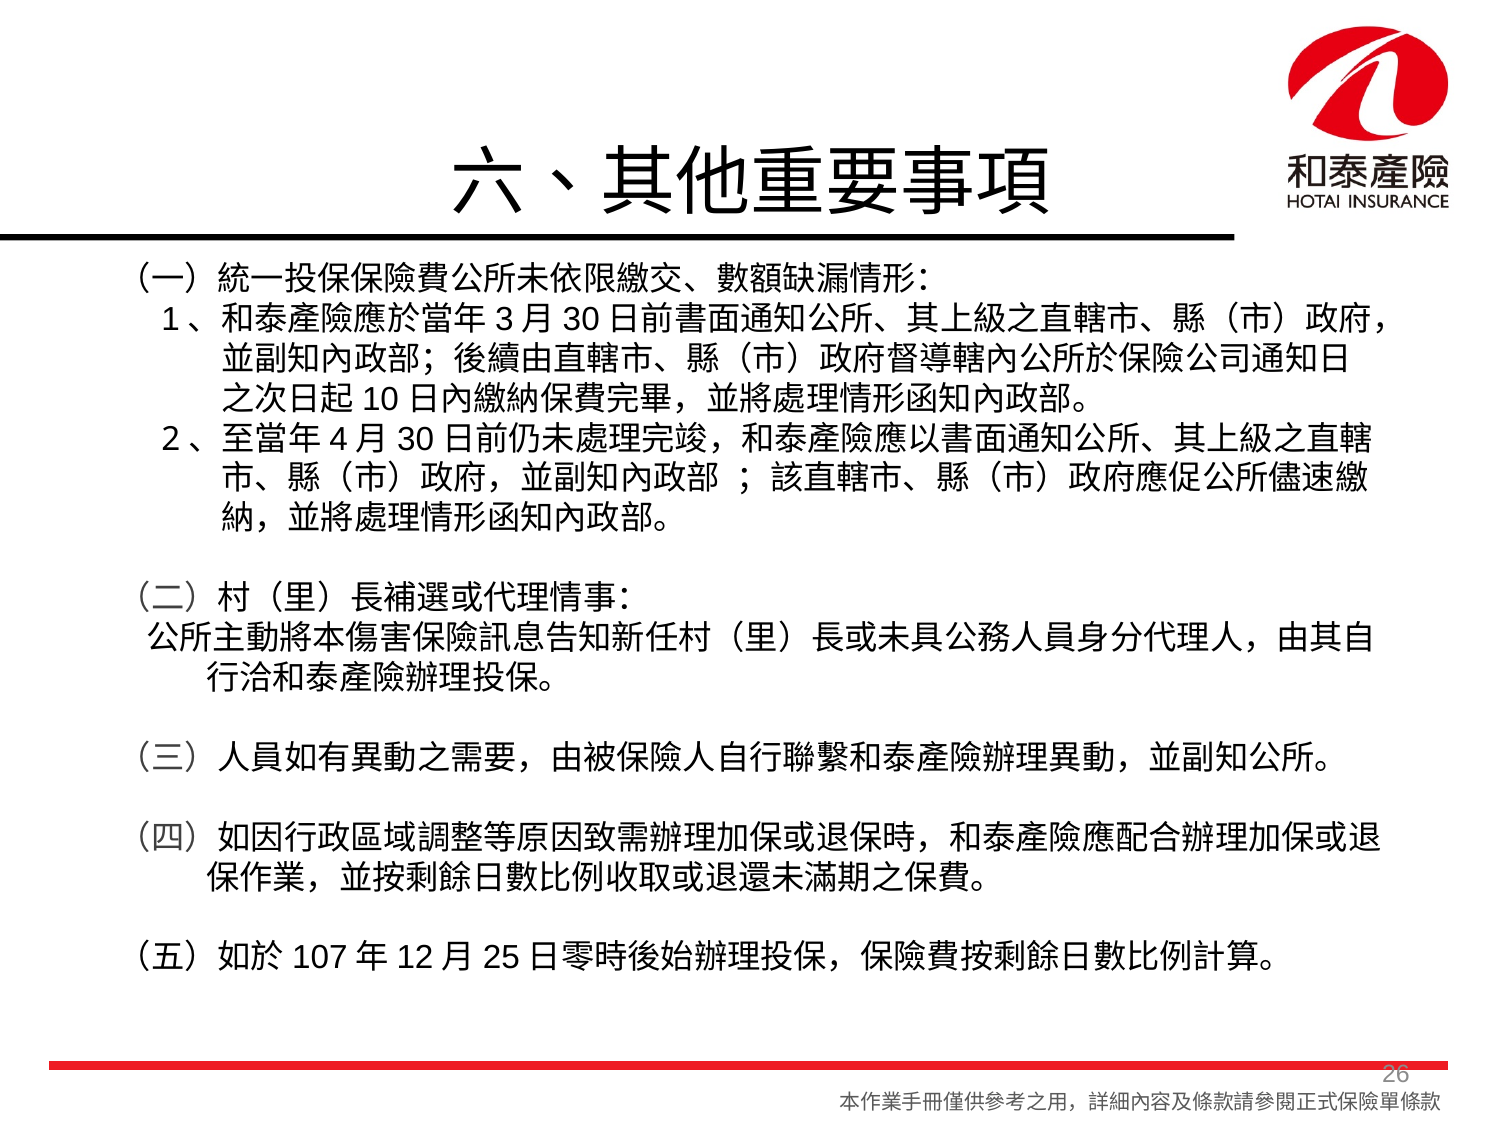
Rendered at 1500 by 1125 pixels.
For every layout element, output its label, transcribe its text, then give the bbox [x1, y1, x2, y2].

text_box （一）統一投保保險費公所未依限繳交、數額缺漏情形： 1、和泰產險應於當年3月30日前書面通知公所、其上級之直轄市、縣（市）政府，並副知內政部；後續由直轄市、縣（市）政府督導轄內公所於保險公司通知日之次日起10日內繳納保費完畢，並將處理情形函知內政部。 2、至當年4月30日前仍未處理完竣，和泰產險應以書面通知公所、其上級之直轄市、縣（市）政府，並副知內政部 ；該直轄市、縣（市）政府應促公所儘速繳納，並將處理情形函知內政部。 （二）村（里）長補選或代理情事： 公所主動將本傷害保險訊息告知新任村（里）長或未具公務人員身分代理人，由其自行洽和泰產險辦理投保。 （三）人員如有異動之需要，由被保險人自行聯繫和泰產險辦理異動，並副知公所。 （四）如因行政區域調整等原因致需辦理加保或退保時，和泰產險應配合辦理加保或退保作業，並按剩餘日數比例收取或退還未滿期之保費。 （五）如於107年12月25日零時後始辦理投保，保險費按剩餘日數比例計算。 [103, 249, 1397, 1063]
text_box 本作業手冊僅供參考之用，詳細內容及條款請參閱正式保險單條款 [501, 1081, 1456, 1122]
picture [425, 1063, 1074, 1070]
list 六、其他重要事項 [182, 120, 1318, 238]
picture [49, 1061, 75, 1070]
picture [1256, 5, 1478, 227]
slide_number <number> [1074, 1042, 1425, 1081]
slide_number [75, 1042, 425, 1103]
picture [1425, 1061, 1448, 1070]
